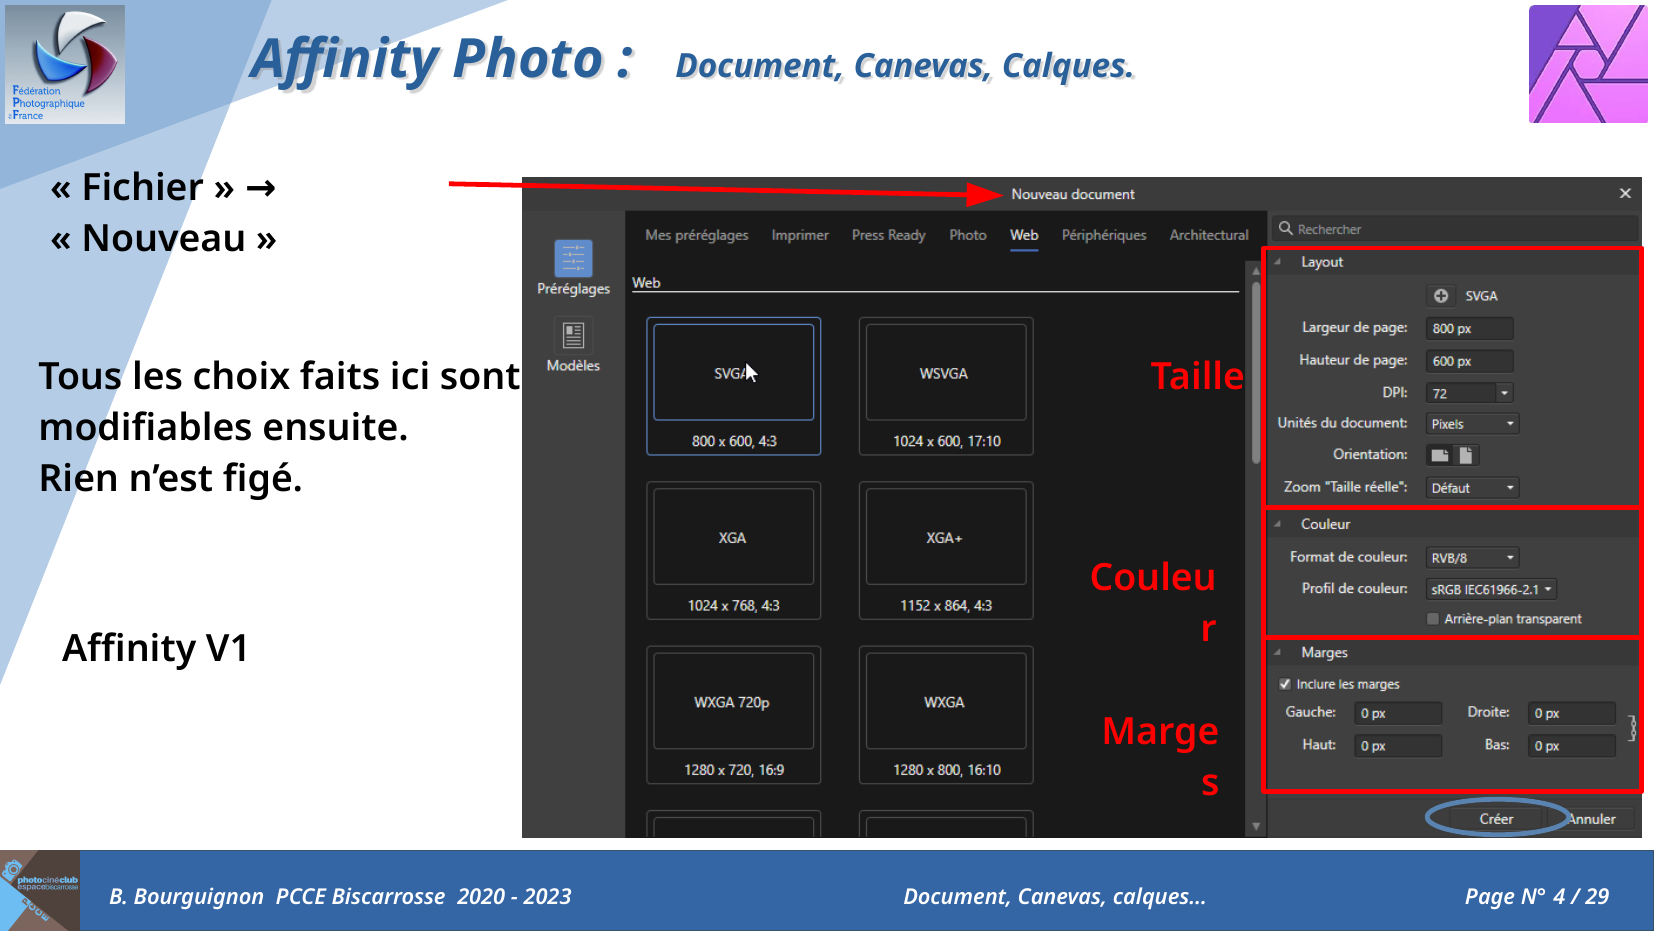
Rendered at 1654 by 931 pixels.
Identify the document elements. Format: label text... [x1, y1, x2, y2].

text_box « Fichier » → « Nouveau » [35, 153, 508, 237]
text_box Couleur [1074, 543, 1241, 606]
picture [1529, 5, 1648, 123]
text_box Marges [1086, 696, 1241, 759]
picture [1266, 250, 1639, 505]
picture [0, 850, 80, 931]
text_box Affinity V1 [47, 614, 284, 686]
picture [1266, 640, 1639, 789]
text_box Tous les choix faits ici sont modifiables ensuite. Rien n’est figé. [23, 342, 476, 500]
text_box Taille [1135, 342, 1264, 405]
picture [1430, 802, 1566, 832]
picture [5, 5, 125, 124]
picture [522, 177, 1642, 838]
picture [1266, 510, 1639, 635]
